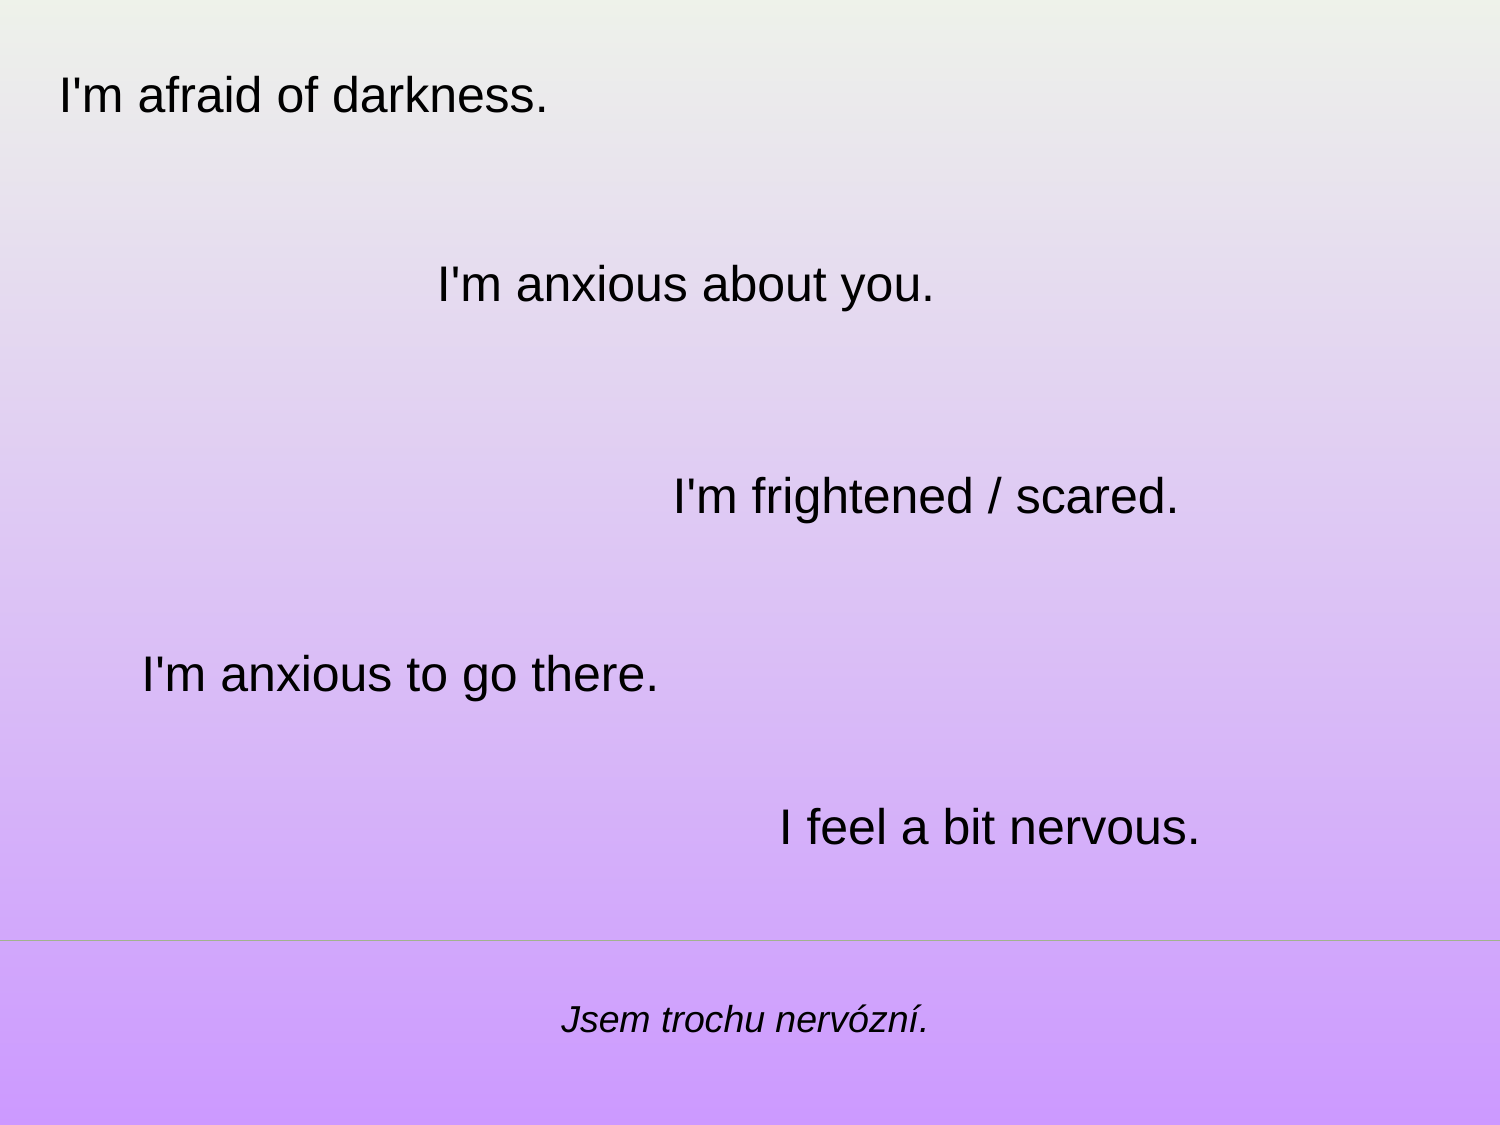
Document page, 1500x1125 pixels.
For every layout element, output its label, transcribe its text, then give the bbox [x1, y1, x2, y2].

text_box I feel a bit nervous. [763, 786, 1217, 863]
text_box I'm frightened / scared. [657, 456, 1196, 532]
text_box I'm anxious about you. [422, 243, 951, 319]
text_box I'm afraid of darkness. [43, 54, 565, 131]
text_box I'm anxious to go there. [126, 633, 675, 709]
text_box Jsem trochu nervózní. [546, 987, 945, 1049]
